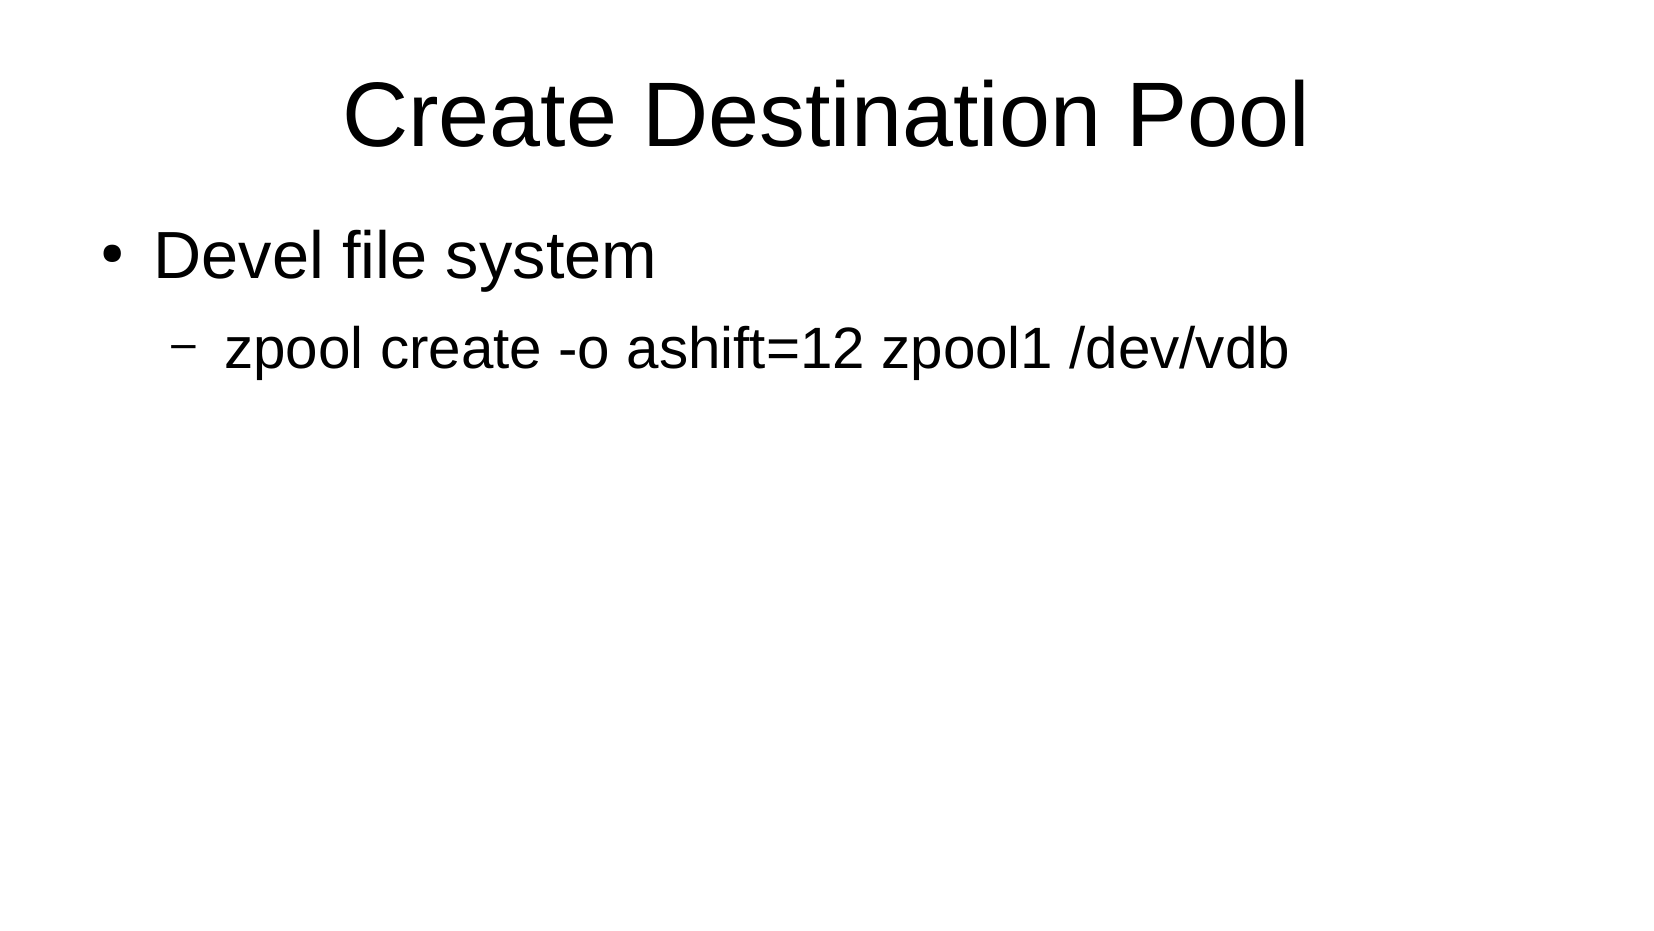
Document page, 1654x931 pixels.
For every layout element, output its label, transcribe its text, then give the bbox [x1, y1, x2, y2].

list Devel file system zpool create -o ashift=12 zpool1 /dev/vdb [82, 217, 1571, 758]
title Create Destination Pool [82, 37, 1571, 193]
